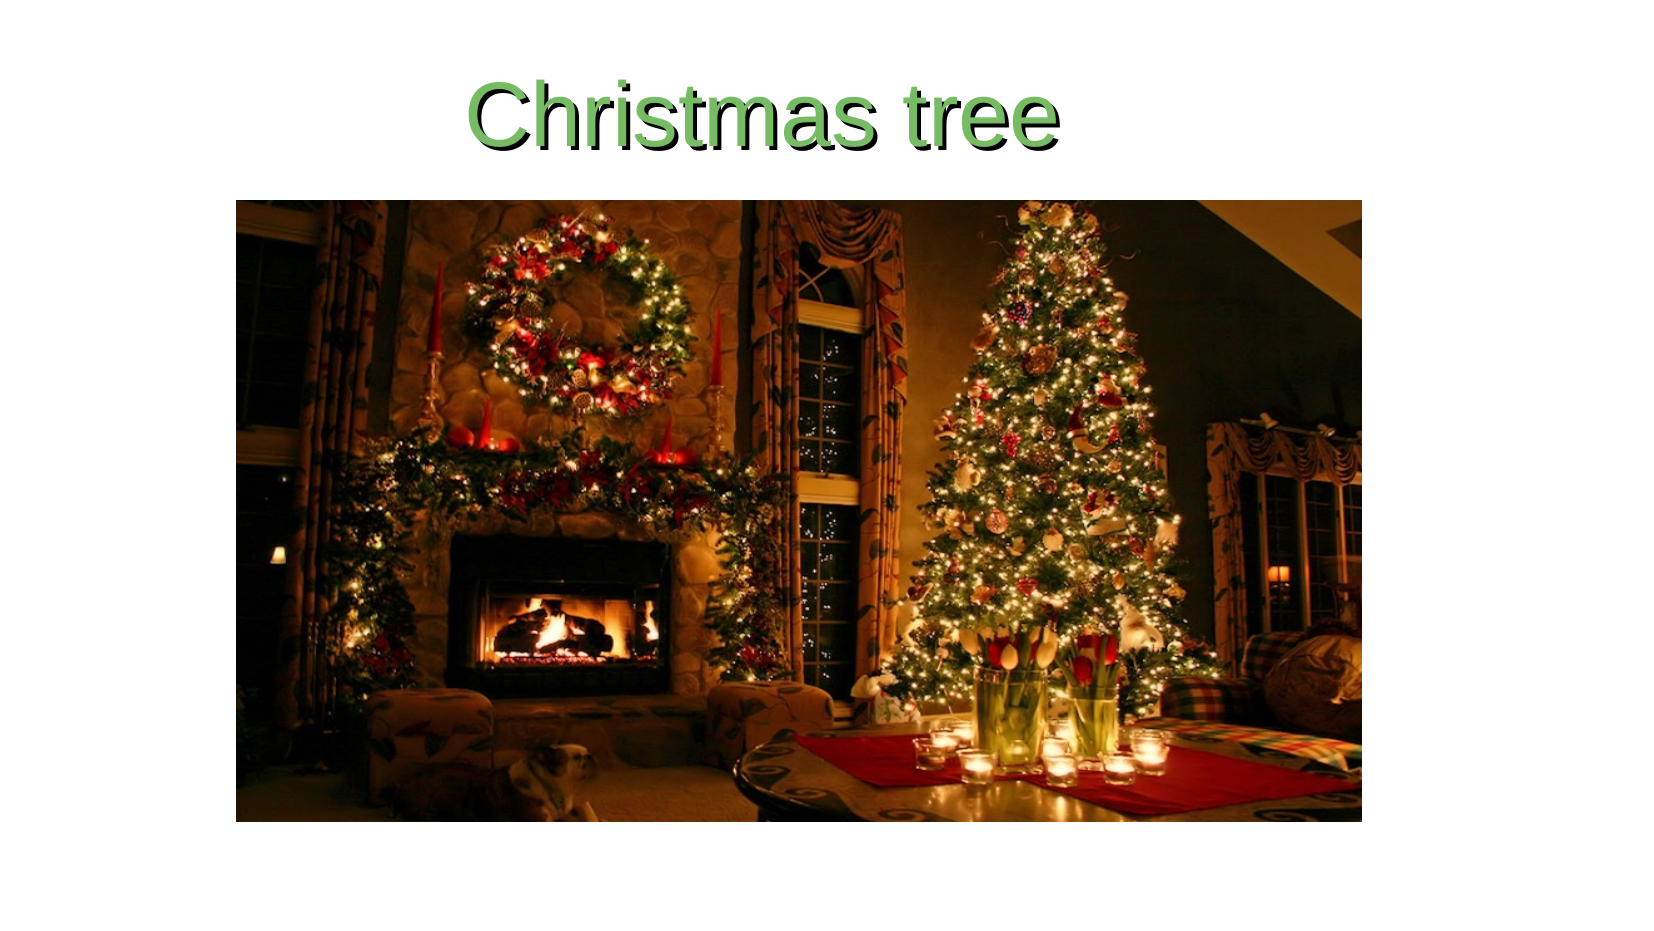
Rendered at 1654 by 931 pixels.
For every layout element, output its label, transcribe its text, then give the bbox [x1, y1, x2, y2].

title Christmas tree [82, 37, 1571, 193]
picture [236, 200, 1362, 822]
